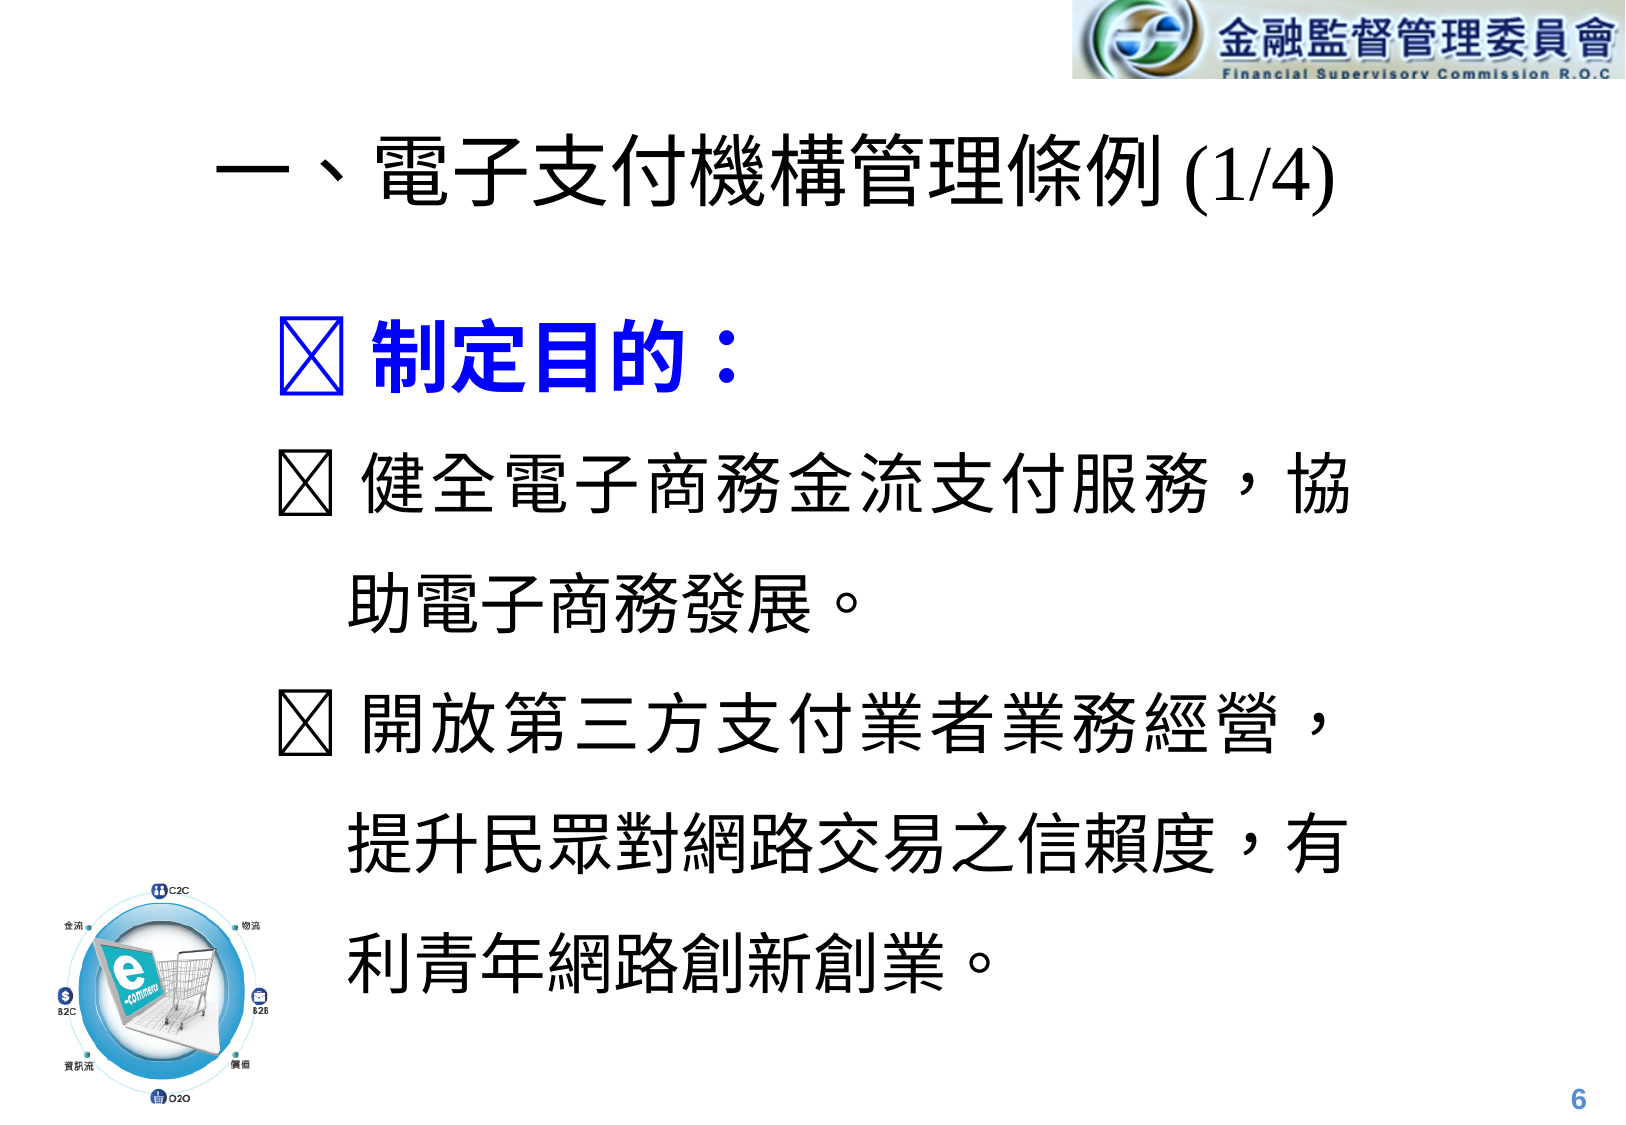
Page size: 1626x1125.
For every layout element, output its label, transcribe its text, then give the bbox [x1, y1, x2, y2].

text_box 6 [1533, 1071, 1625, 1125]
text_box 制定目的： 健全電子商務金流支付服務，協助電子商務發展。 開放第三方支付業者業務經營，提升民眾對網路交易之信賴度，有利青年網路創新創業。 [257, 255, 1368, 1007]
text_box 一、電子支付機構管理條例(1/4) [198, 114, 1439, 224]
text_box [21, 881, 305, 1106]
